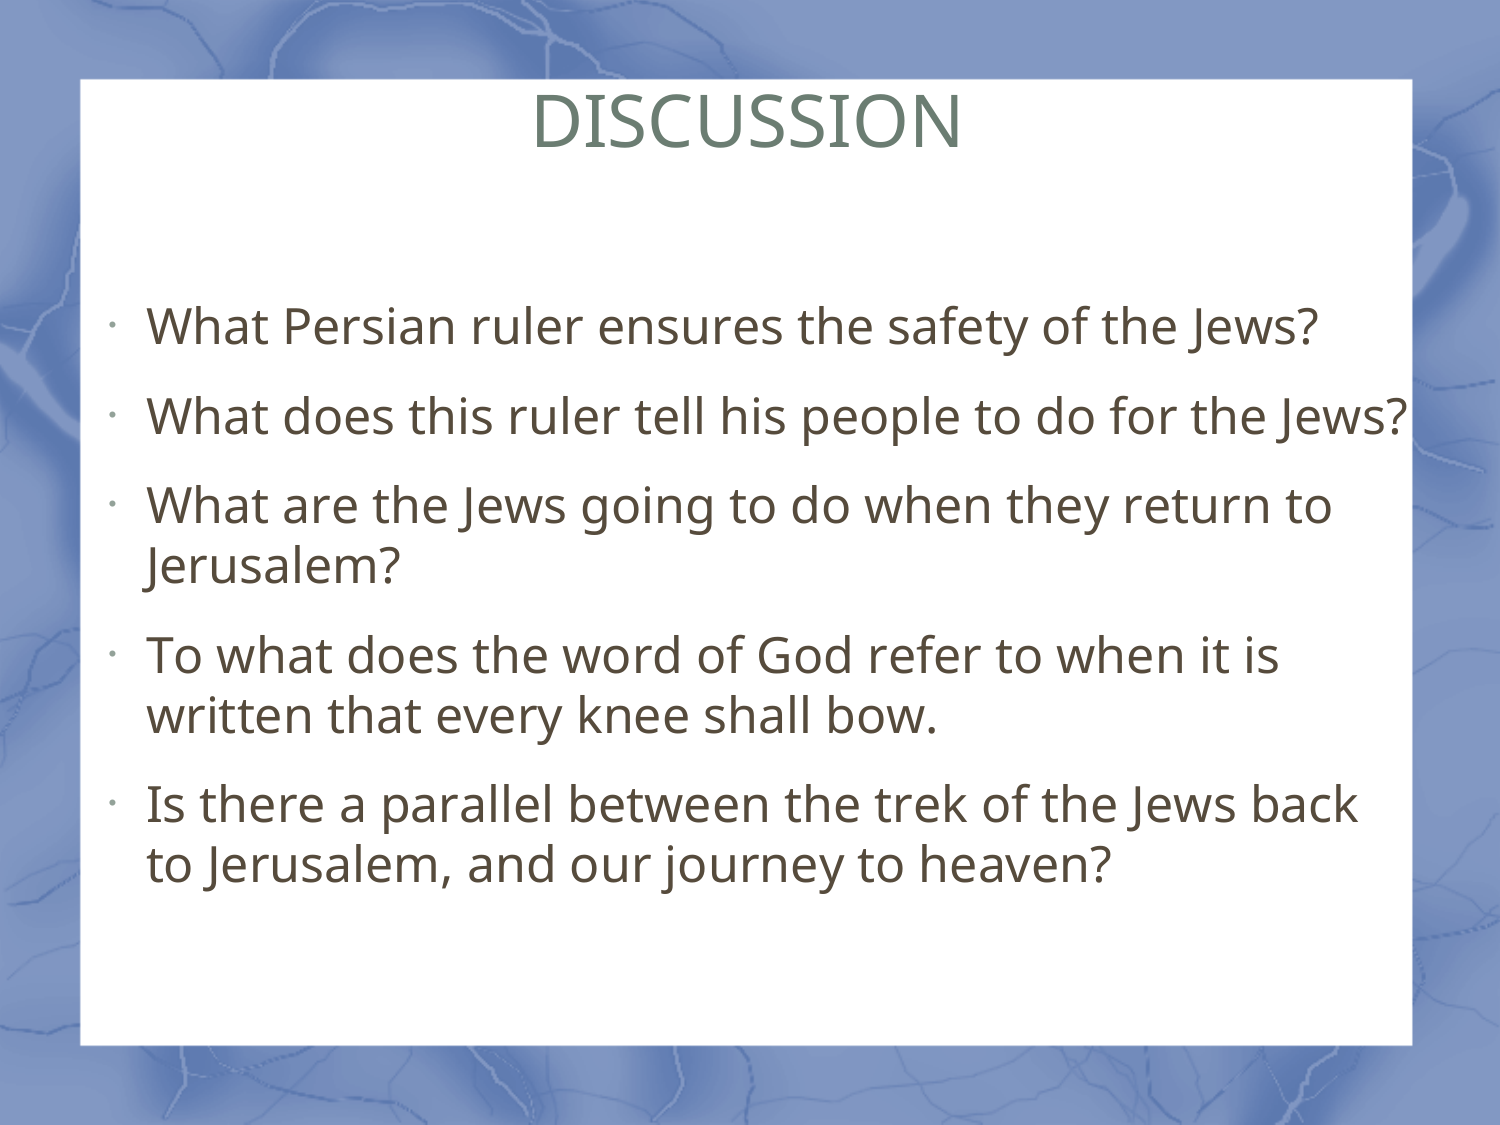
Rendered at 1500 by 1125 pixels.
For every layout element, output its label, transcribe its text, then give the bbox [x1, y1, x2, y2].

list What Persian ruler ensures the safety of the Jews? What does this ruler tell his people to do for the Jews? What are the Jews going to do when they return to Jerusalem? To what does the word of God refer to when it is written that every knee shall bow. Is there a parallel between the trek of the Jews back to Jerusalem, and our journey to heaven? [75, 287, 1425, 1005]
title DISCUSSION [69, 66, 1425, 238]
picture [0, 0, 1500, 1125]
